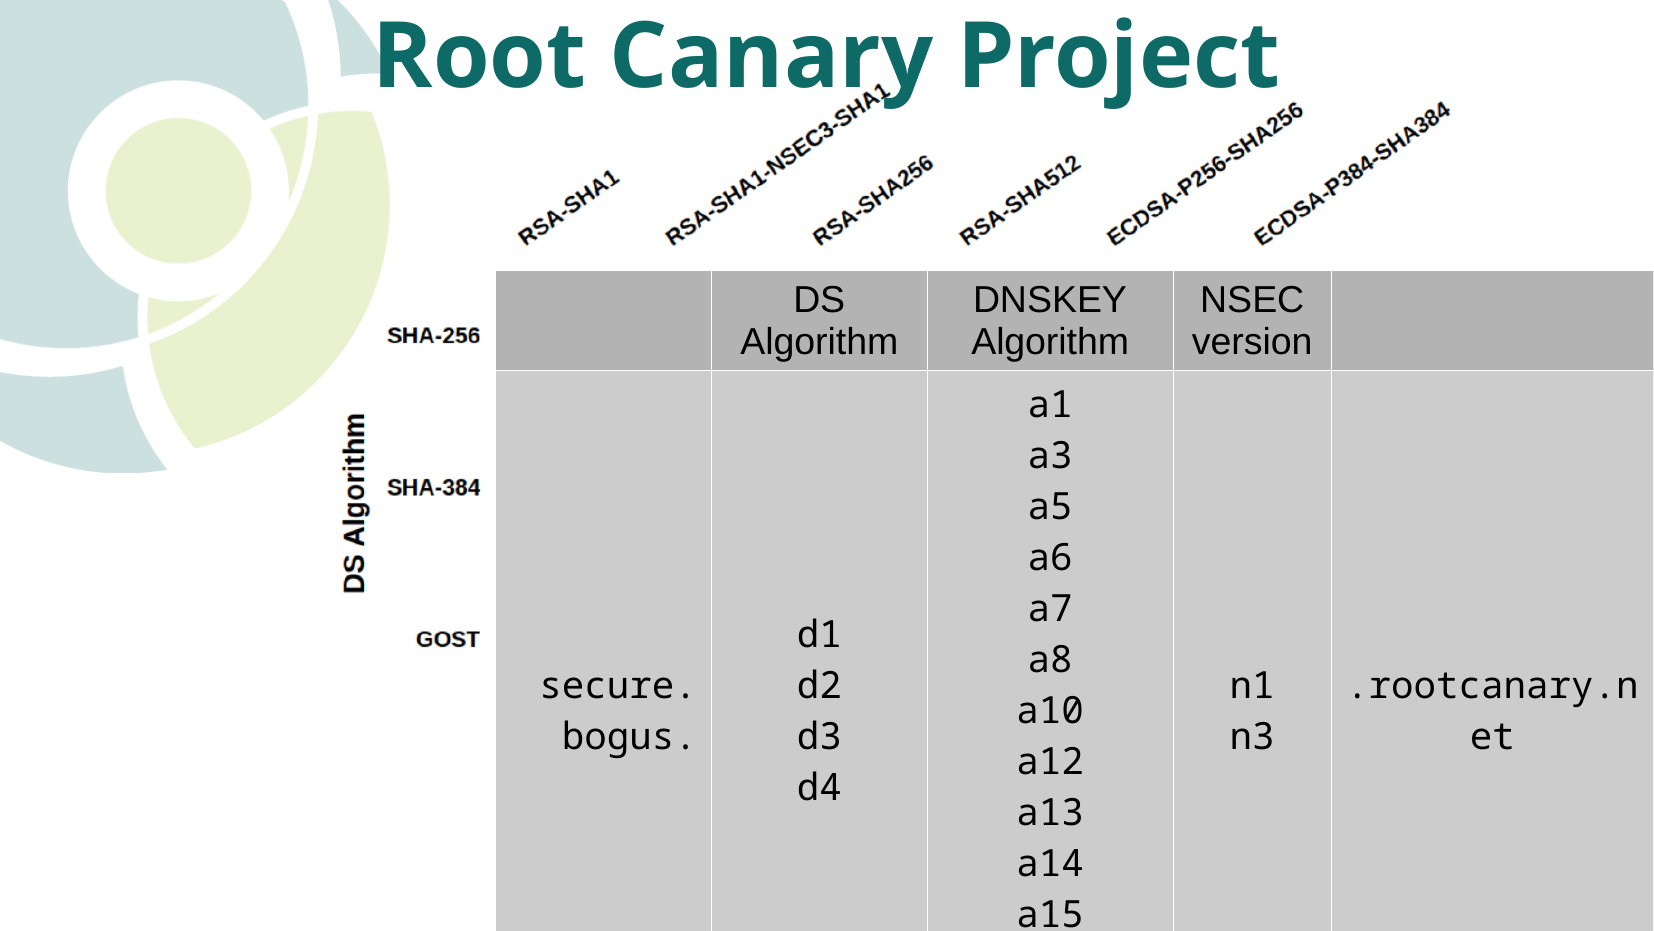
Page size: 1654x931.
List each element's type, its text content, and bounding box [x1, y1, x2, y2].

table_cell n1 n3 [1174, 371, 1331, 931]
table_header NSEC version [1174, 271, 1331, 370]
table_cell secure. bogus. [496, 371, 711, 931]
table_cell d1 d2 d3 d4 [712, 371, 927, 931]
table_header DNSKEY Algorithm [928, 271, 1173, 370]
table_cell .rootcanary.net [1332, 371, 1653, 931]
title Root Canary Project [82, 8, 1571, 221]
table_header [1332, 271, 1653, 370]
table_header [496, 271, 711, 370]
table_cell a1 a3 a5 a6 a7 a8 a10 a12 a13 a14 a15 a16 a23? [928, 371, 1173, 931]
table_header DS Algorithm [712, 271, 927, 370]
picture [307, 59, 1654, 721]
